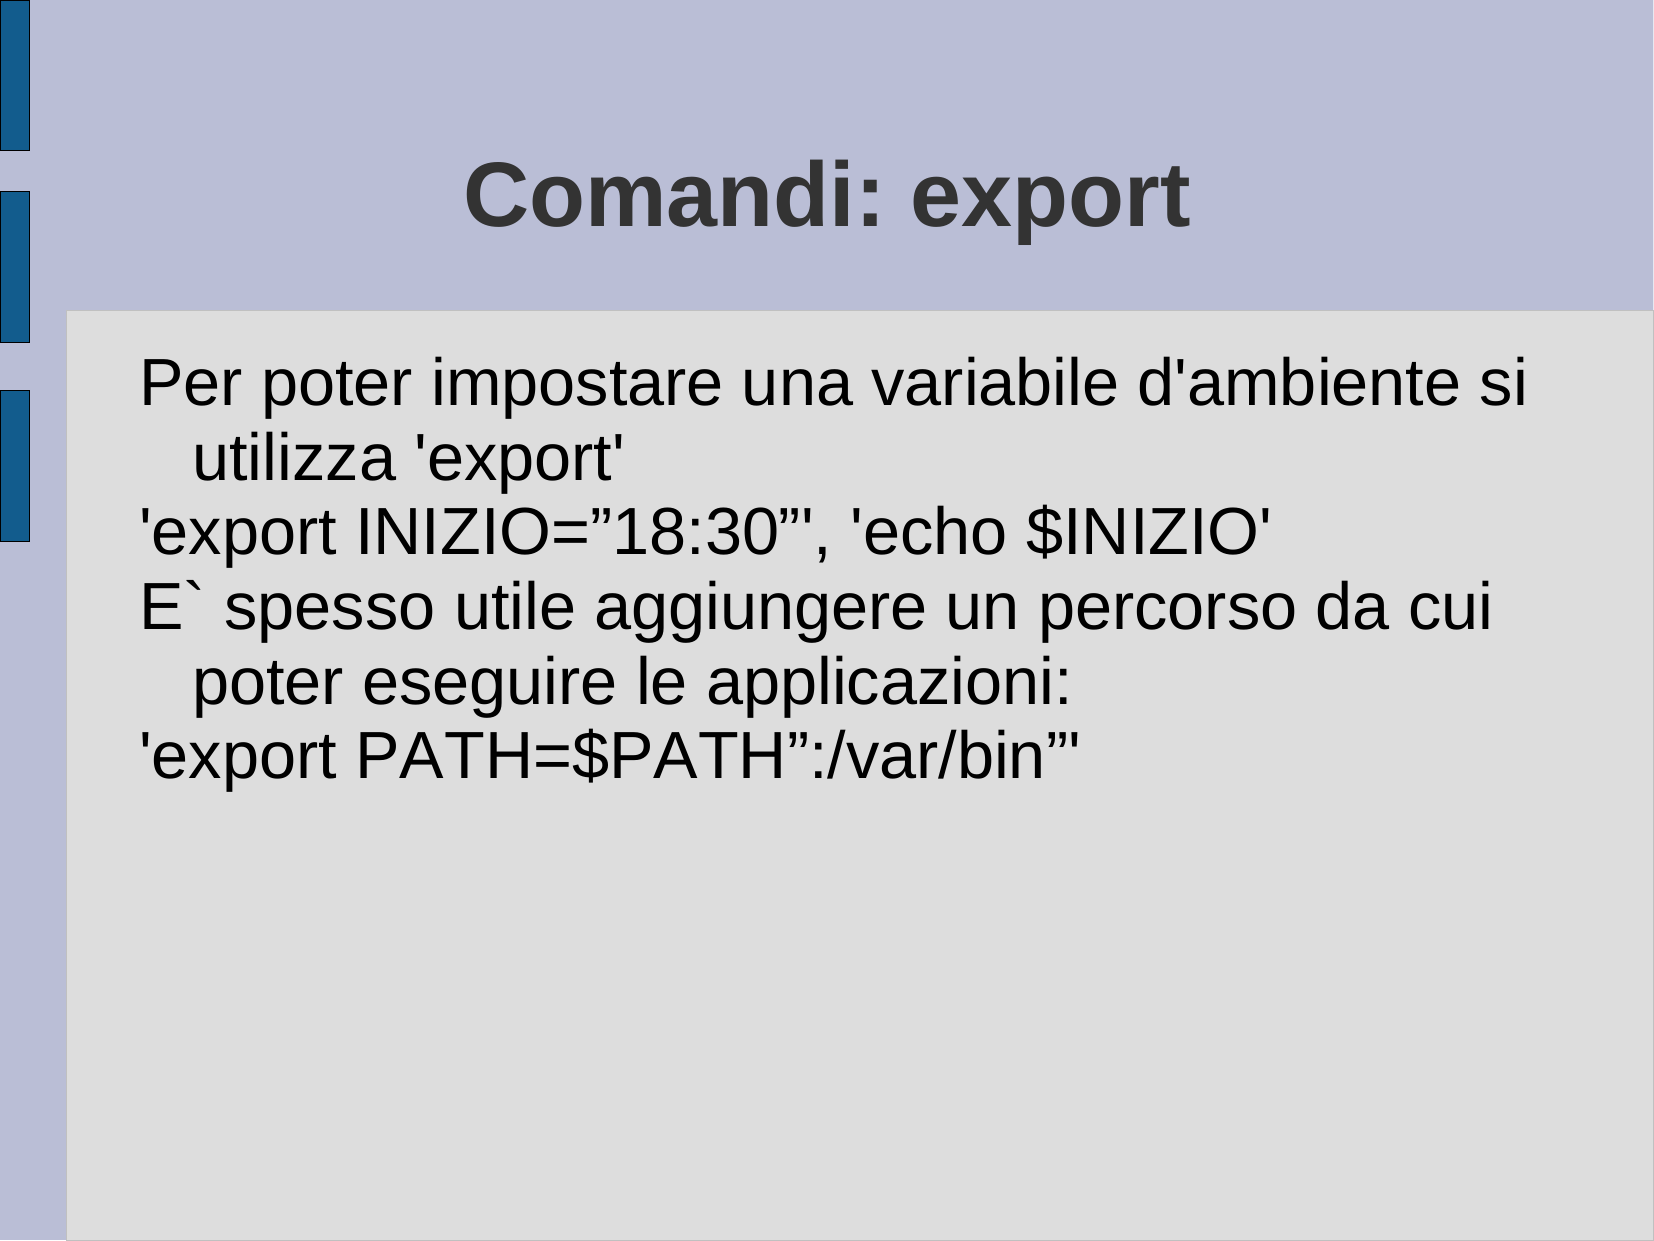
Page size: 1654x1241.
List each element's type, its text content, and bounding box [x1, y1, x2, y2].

title Comandi: export [121, 91, 1534, 299]
list Per poter impostare una variabile d'ambiente si utilizza 'export' 'export INIZIO=”18:30”', 'echo $INIZIO' E` spesso utile aggiungere un percorso da cui poter eseguire le applicazioni: 'export PATH=$PATH”:/var/bin”' [121, 344, 1534, 1127]
